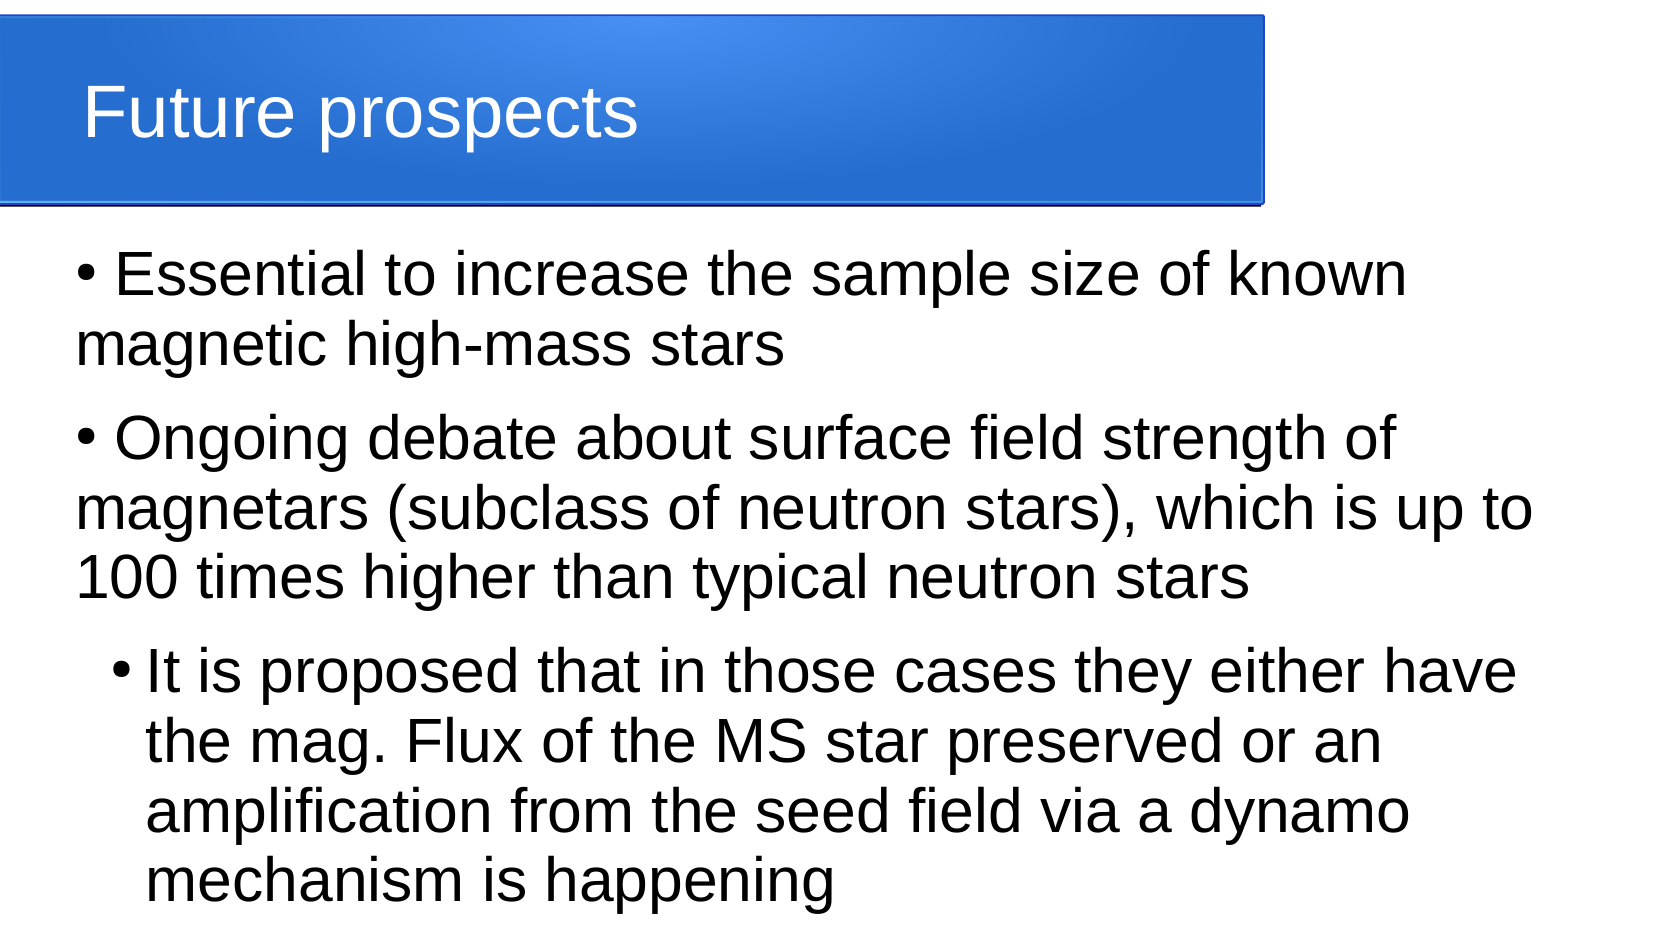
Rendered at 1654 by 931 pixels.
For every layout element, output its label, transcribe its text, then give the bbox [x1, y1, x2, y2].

subtitle Essential to increase the sample size of known magnetic high-mass stars Ongoing debate about surface field strength of magnetars (subclass of neutron stars), which is up to 100 times higher than typical neutron stars It is proposed that in those cases they either have the mag. Flux of the MS star preserved or an amplification from the seed field via a dynamo mechanism is happening [75, 239, 1584, 916]
title Future prospects [82, 35, 1235, 189]
